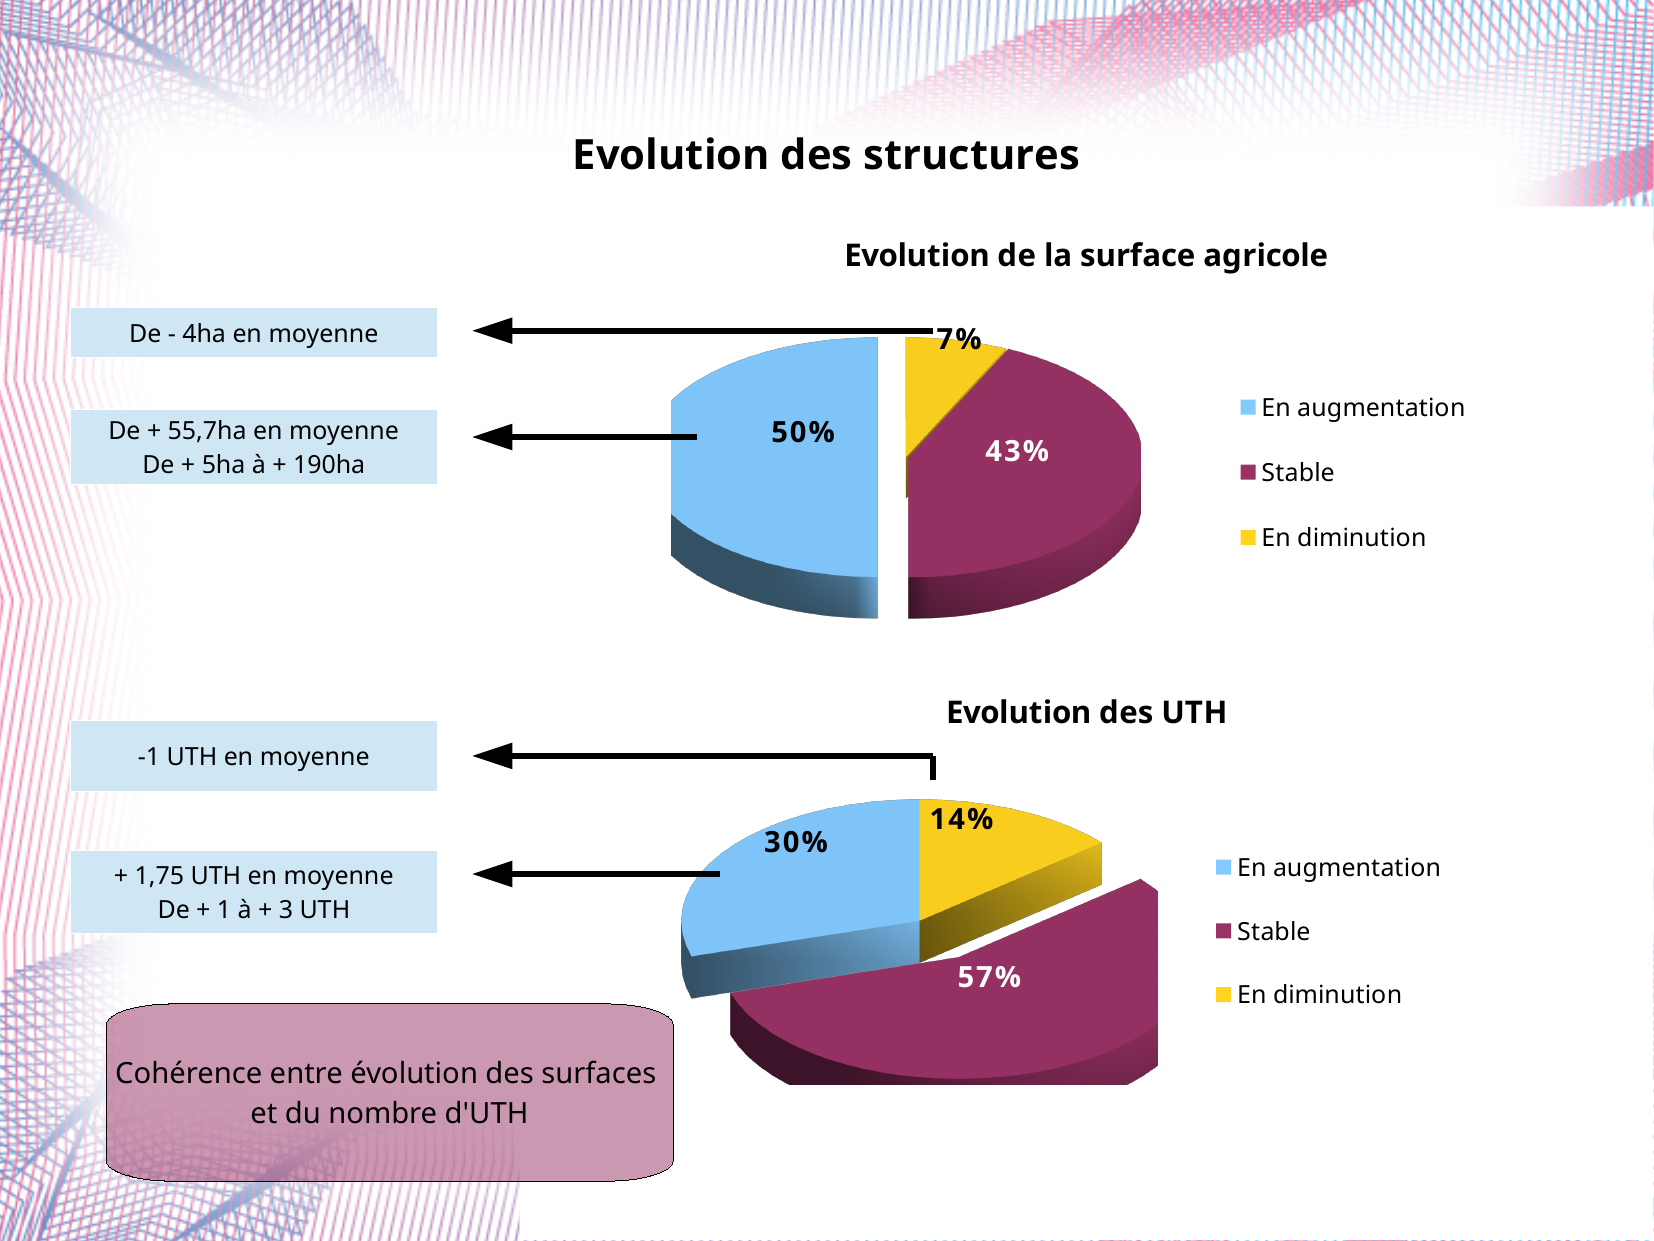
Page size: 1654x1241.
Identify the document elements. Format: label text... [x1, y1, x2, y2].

picture [0, 0, 1654, 1241]
title Evolution des structures [82, 49, 1571, 257]
text_box -1 UTH en moyenne [70, 720, 438, 792]
text_box + 1,75 UTH en moyenne De + 1 à + 3 UTH [70, 850, 438, 934]
text_box De - 4ha en moyenne [70, 307, 438, 358]
text_box De + 55,7ha en moyenne De + 5ha à + 190ha [70, 409, 438, 485]
chart [519, 206, 1654, 1241]
text_box Cohérence entre évolution des surfaces et du nombre d'UTH [106, 1003, 674, 1182]
